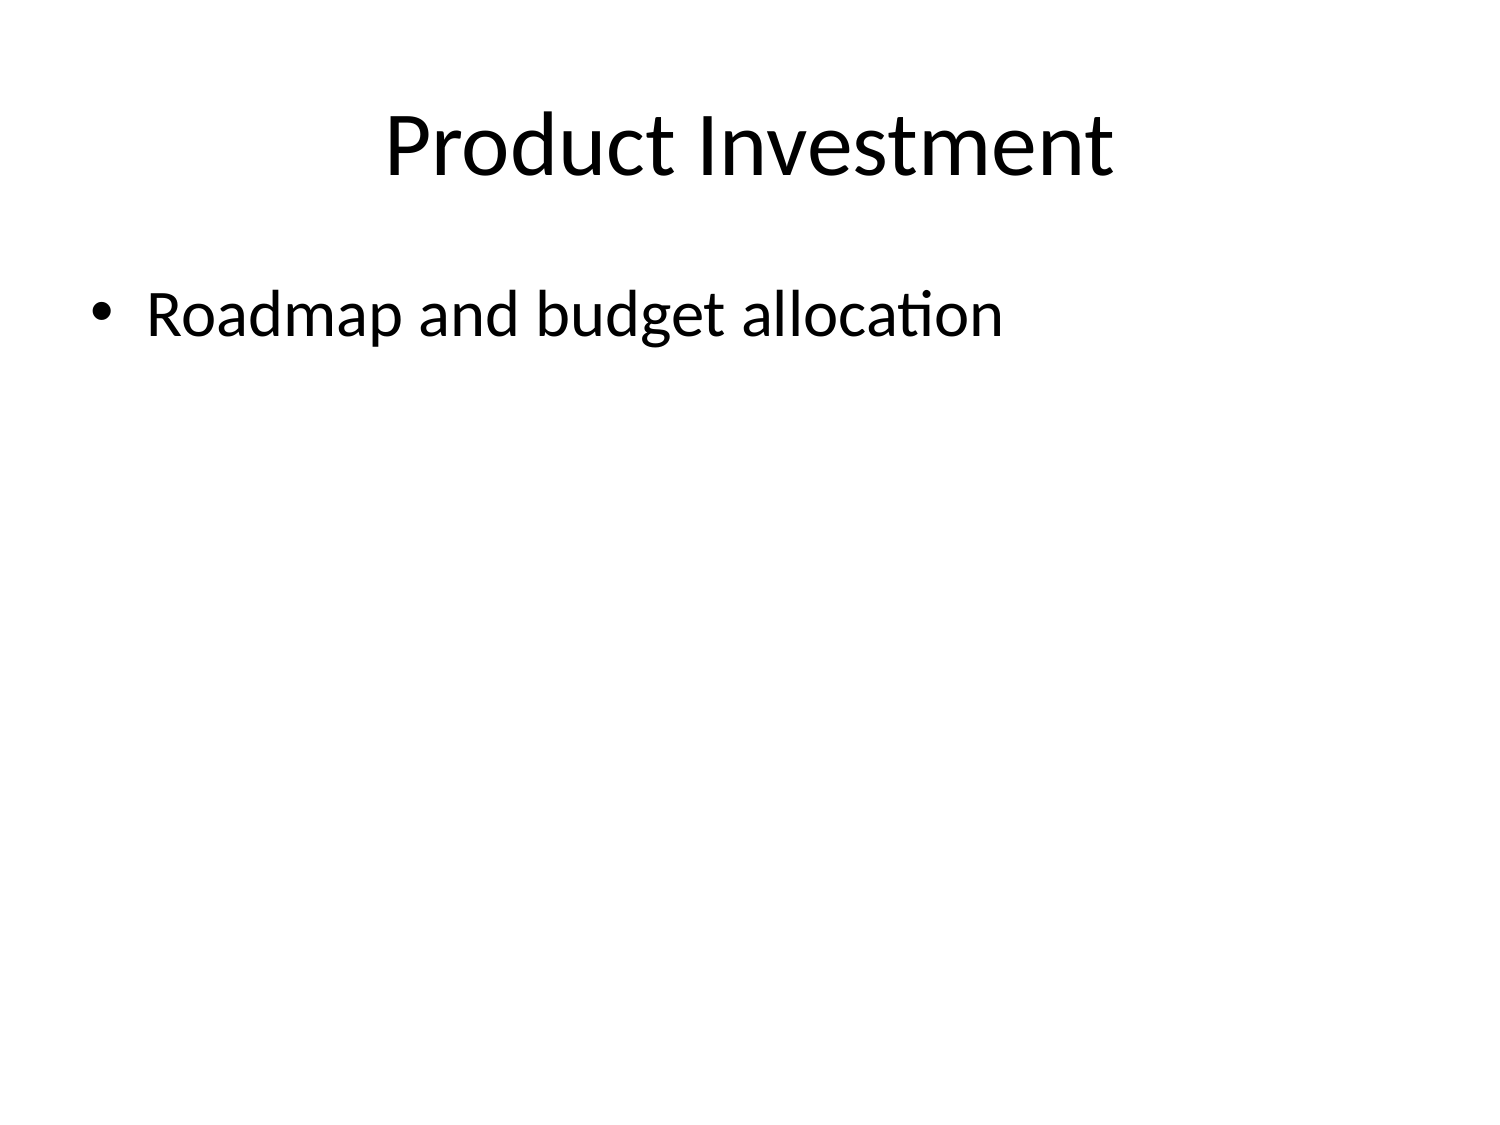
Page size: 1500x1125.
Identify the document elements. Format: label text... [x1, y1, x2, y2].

title Product Investment [75, 45, 1425, 233]
list Roadmap and budget allocation [75, 262, 1425, 1005]
